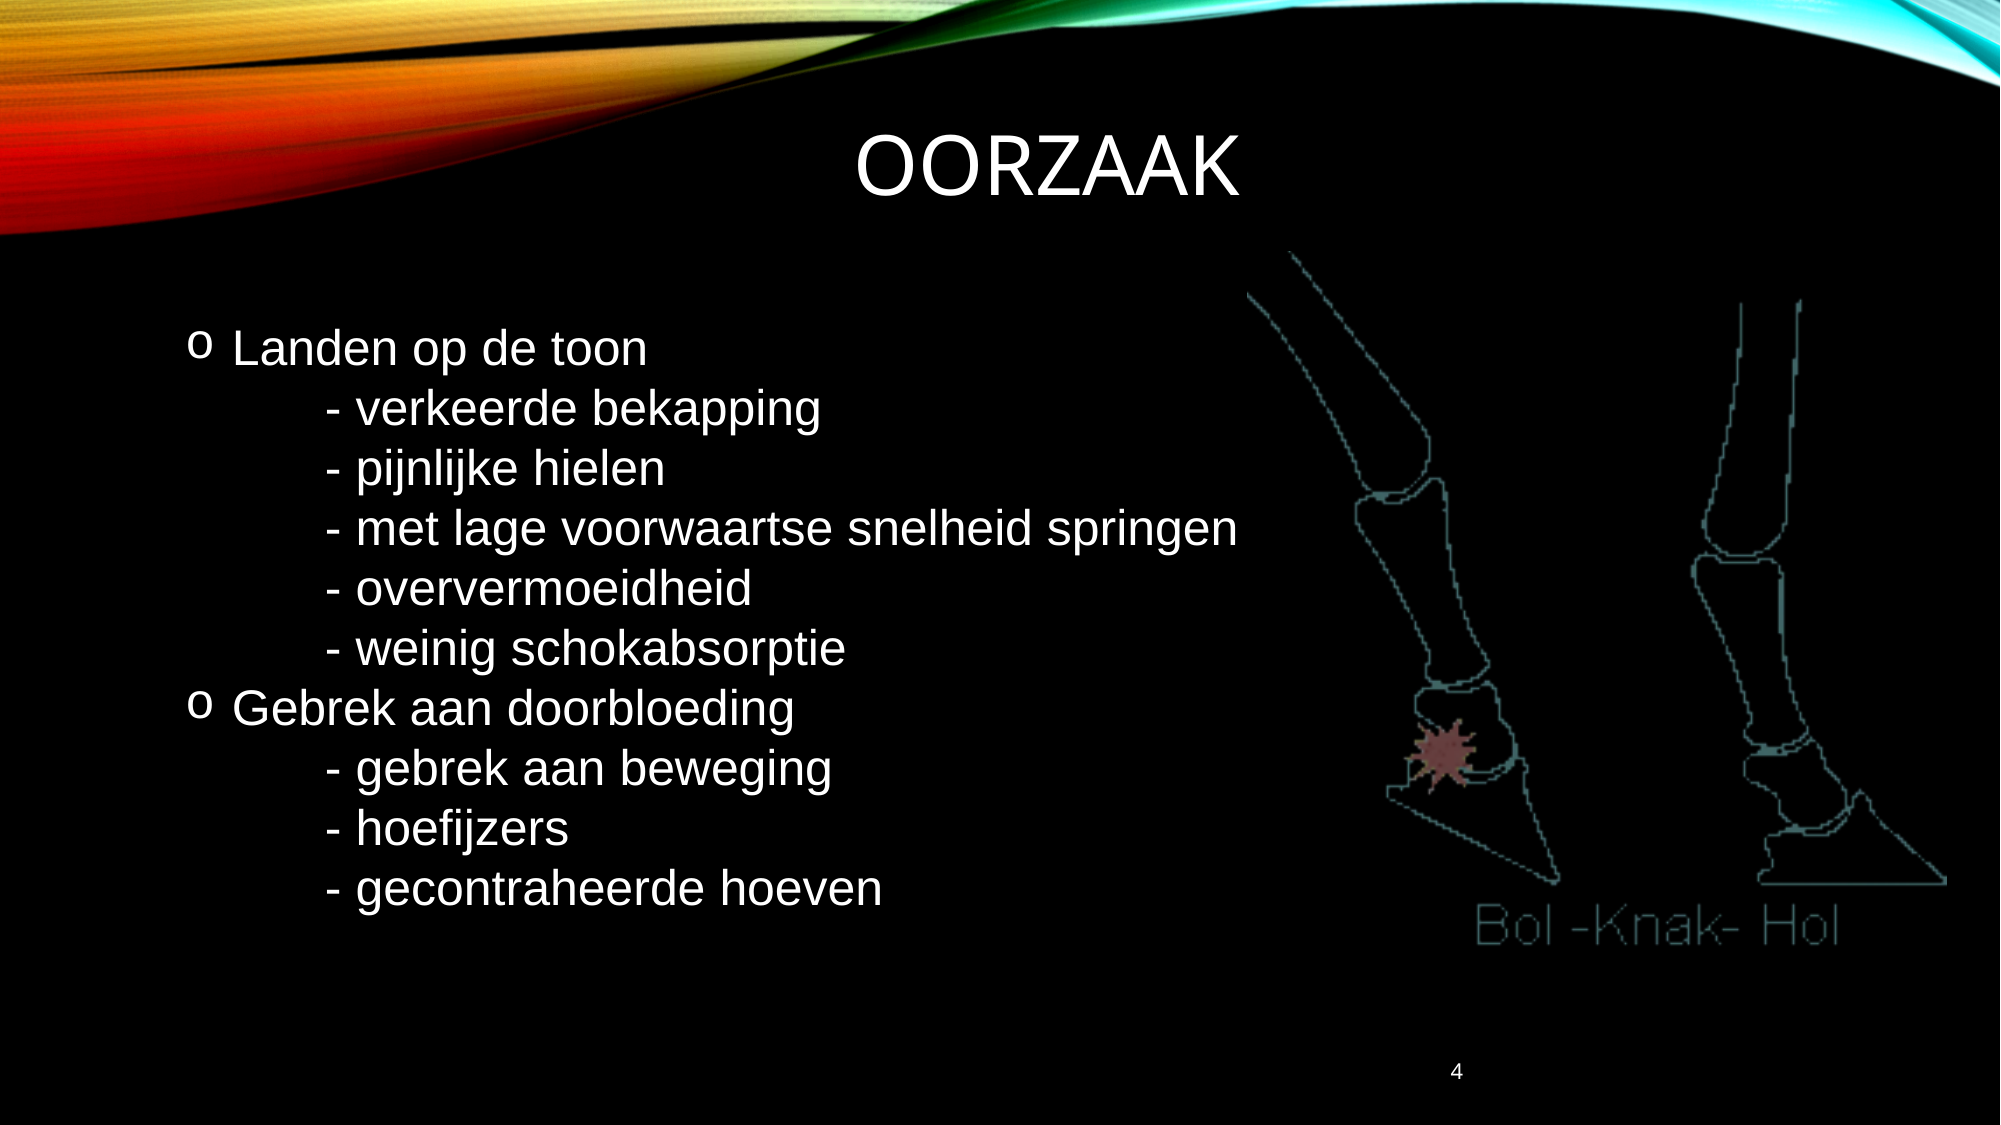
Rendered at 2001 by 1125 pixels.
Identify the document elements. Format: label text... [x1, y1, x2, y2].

text_box [1435, 1042, 1886, 1103]
picture [1247, 251, 1947, 985]
title oorzaak [340, 61, 1754, 275]
text_box Landen op de toon - verkeerde bekapping - pijnlijke hielen - met lage voorwaartse snelheid springen - oververmoeidheid - weinig schokabsorptie Gebrek aan doorbloeding - gebrek aan beweging - hoefijzers - gecontraheerde hoeven [169, 307, 1247, 929]
